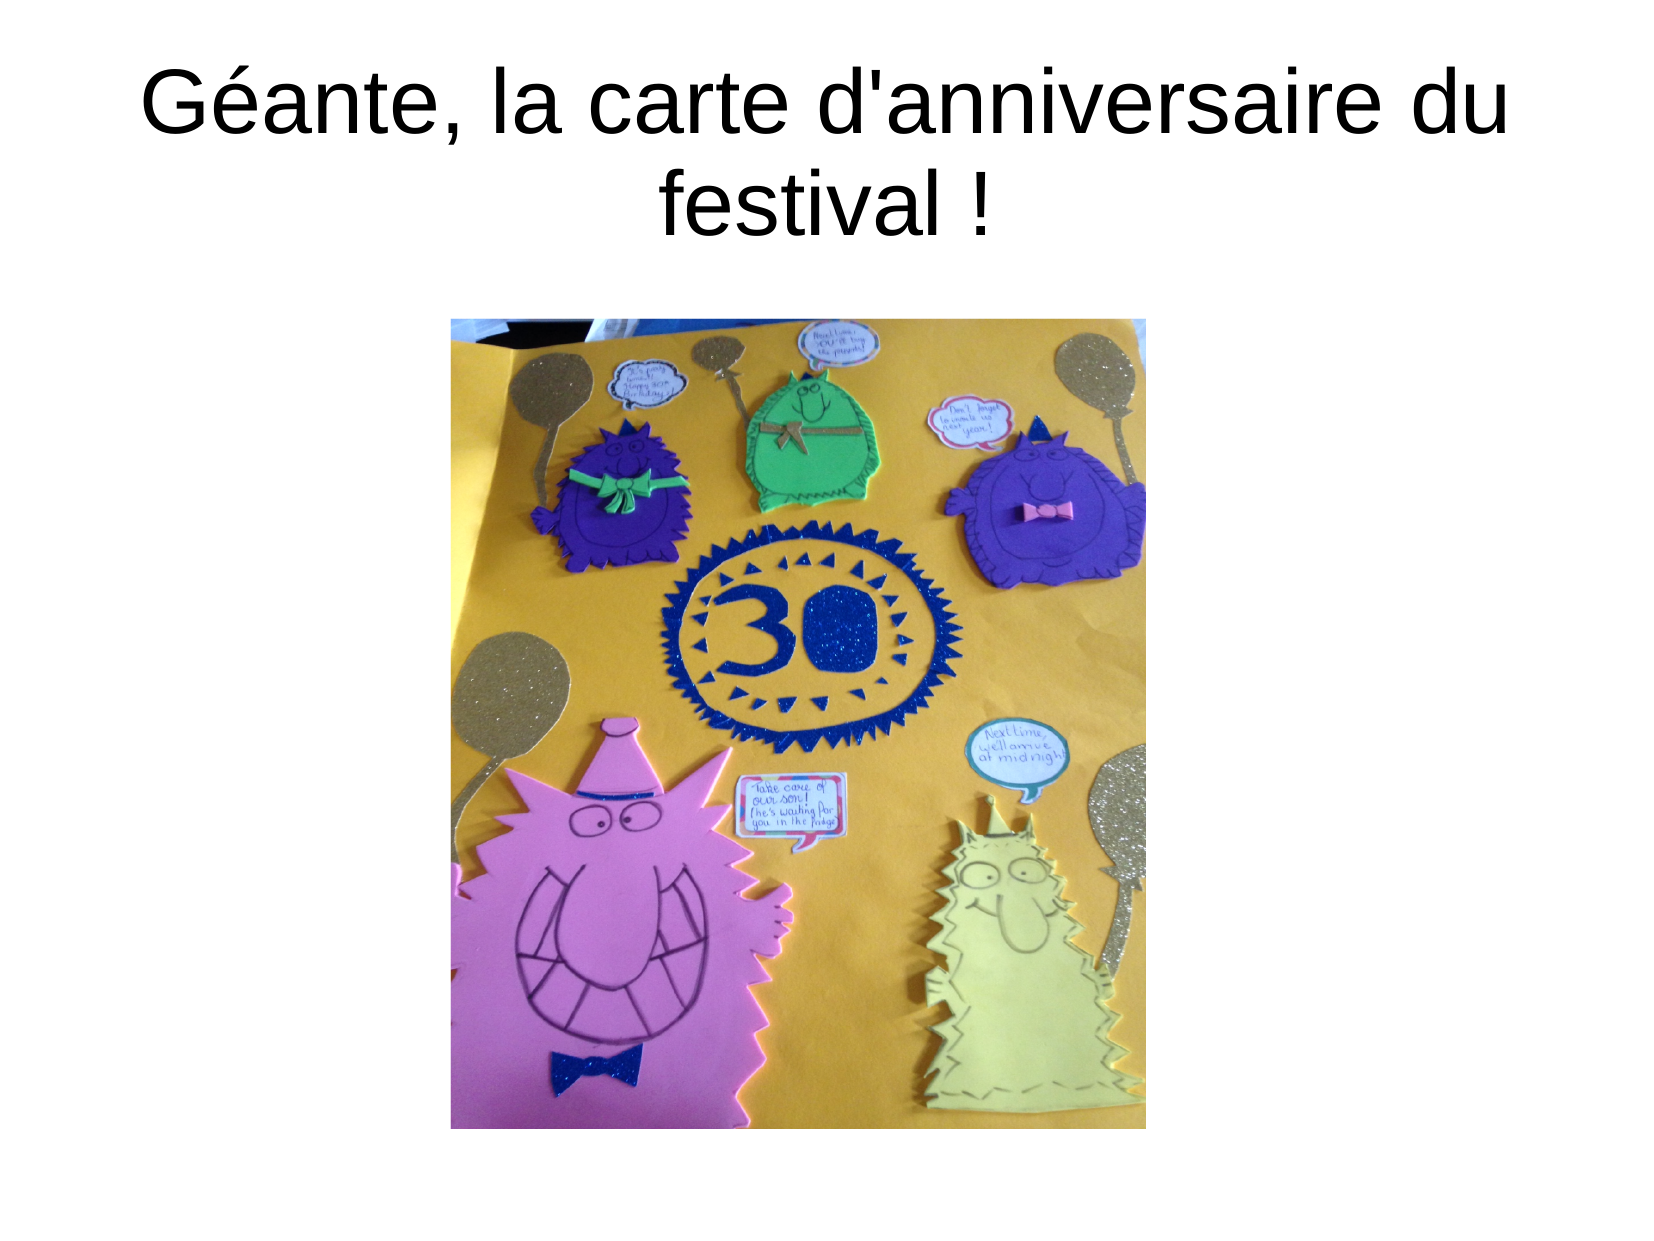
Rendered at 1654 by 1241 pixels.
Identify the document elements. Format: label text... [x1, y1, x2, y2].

title Géante, la carte d'anniversaire du festival ! [82, 49, 1571, 257]
picture [450, 318, 1146, 1130]
